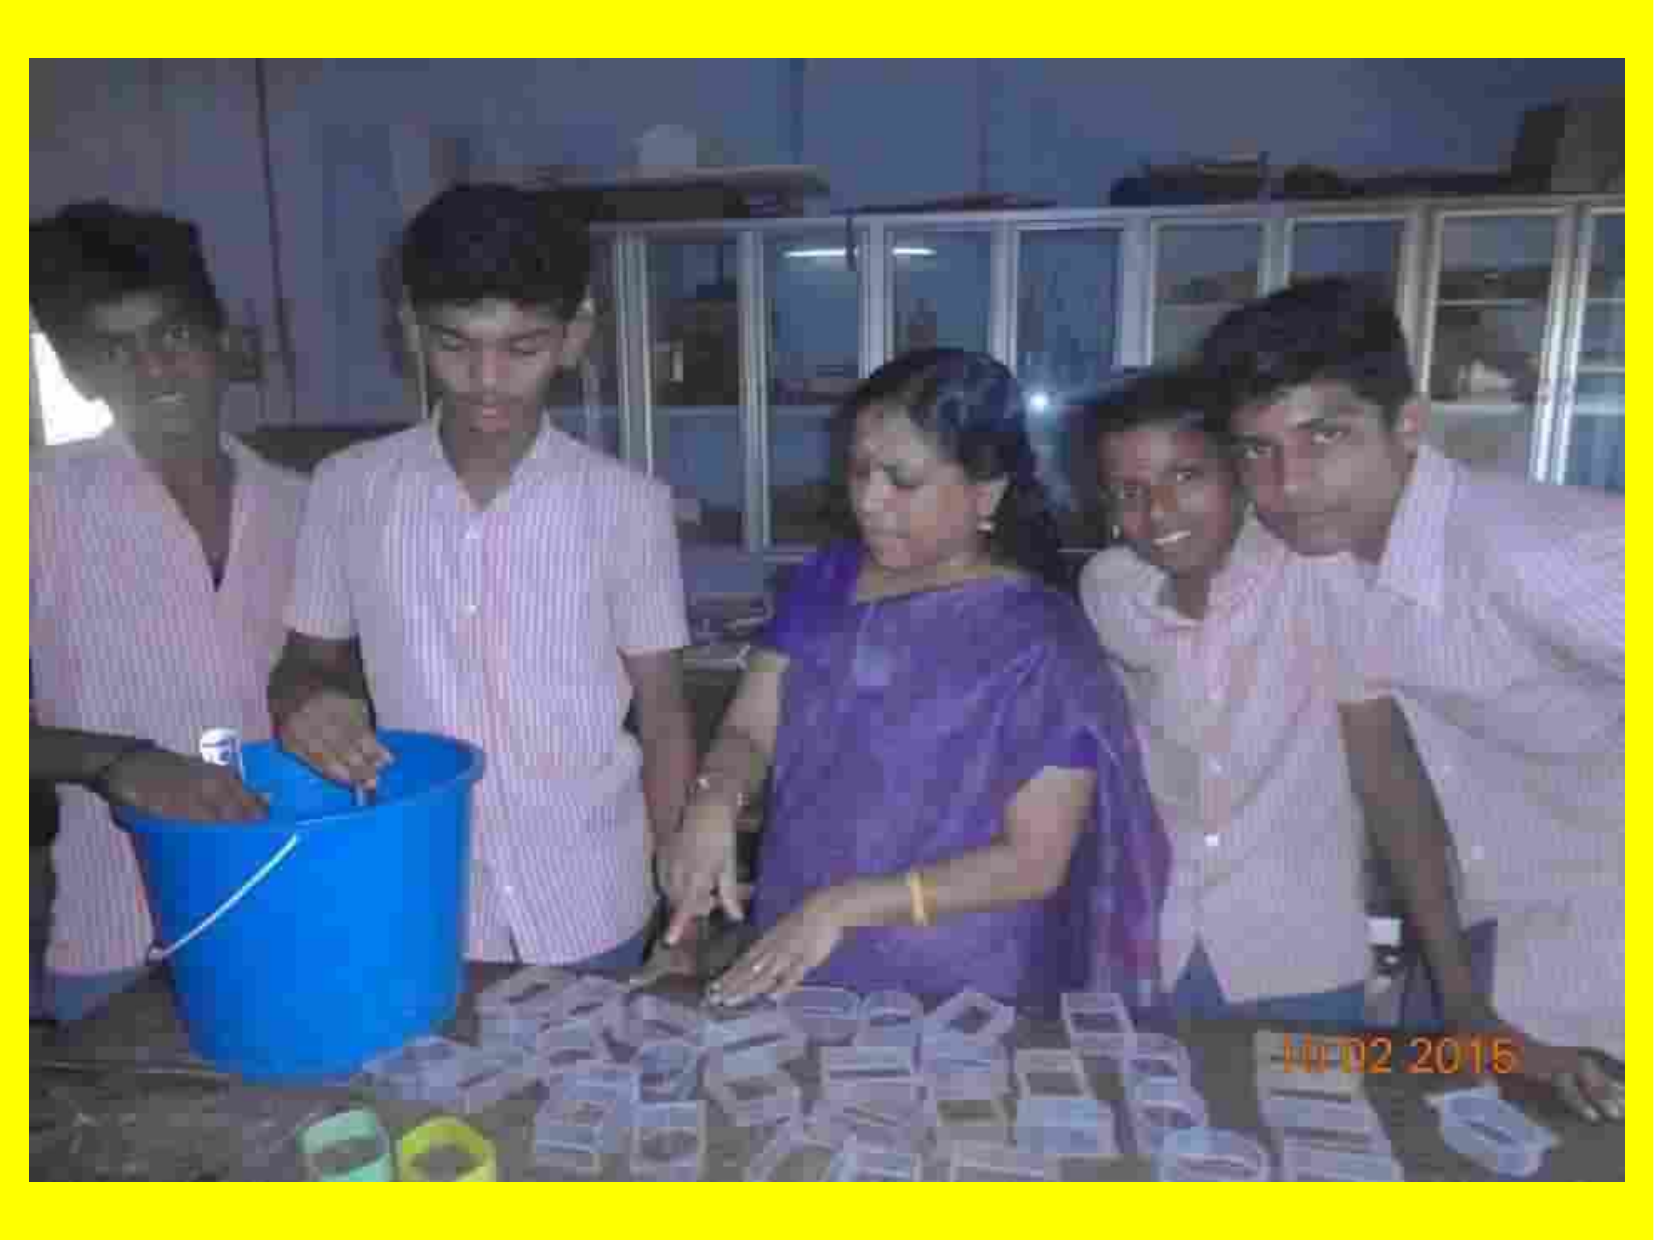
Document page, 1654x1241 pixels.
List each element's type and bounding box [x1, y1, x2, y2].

picture [29, 58, 1625, 1182]
